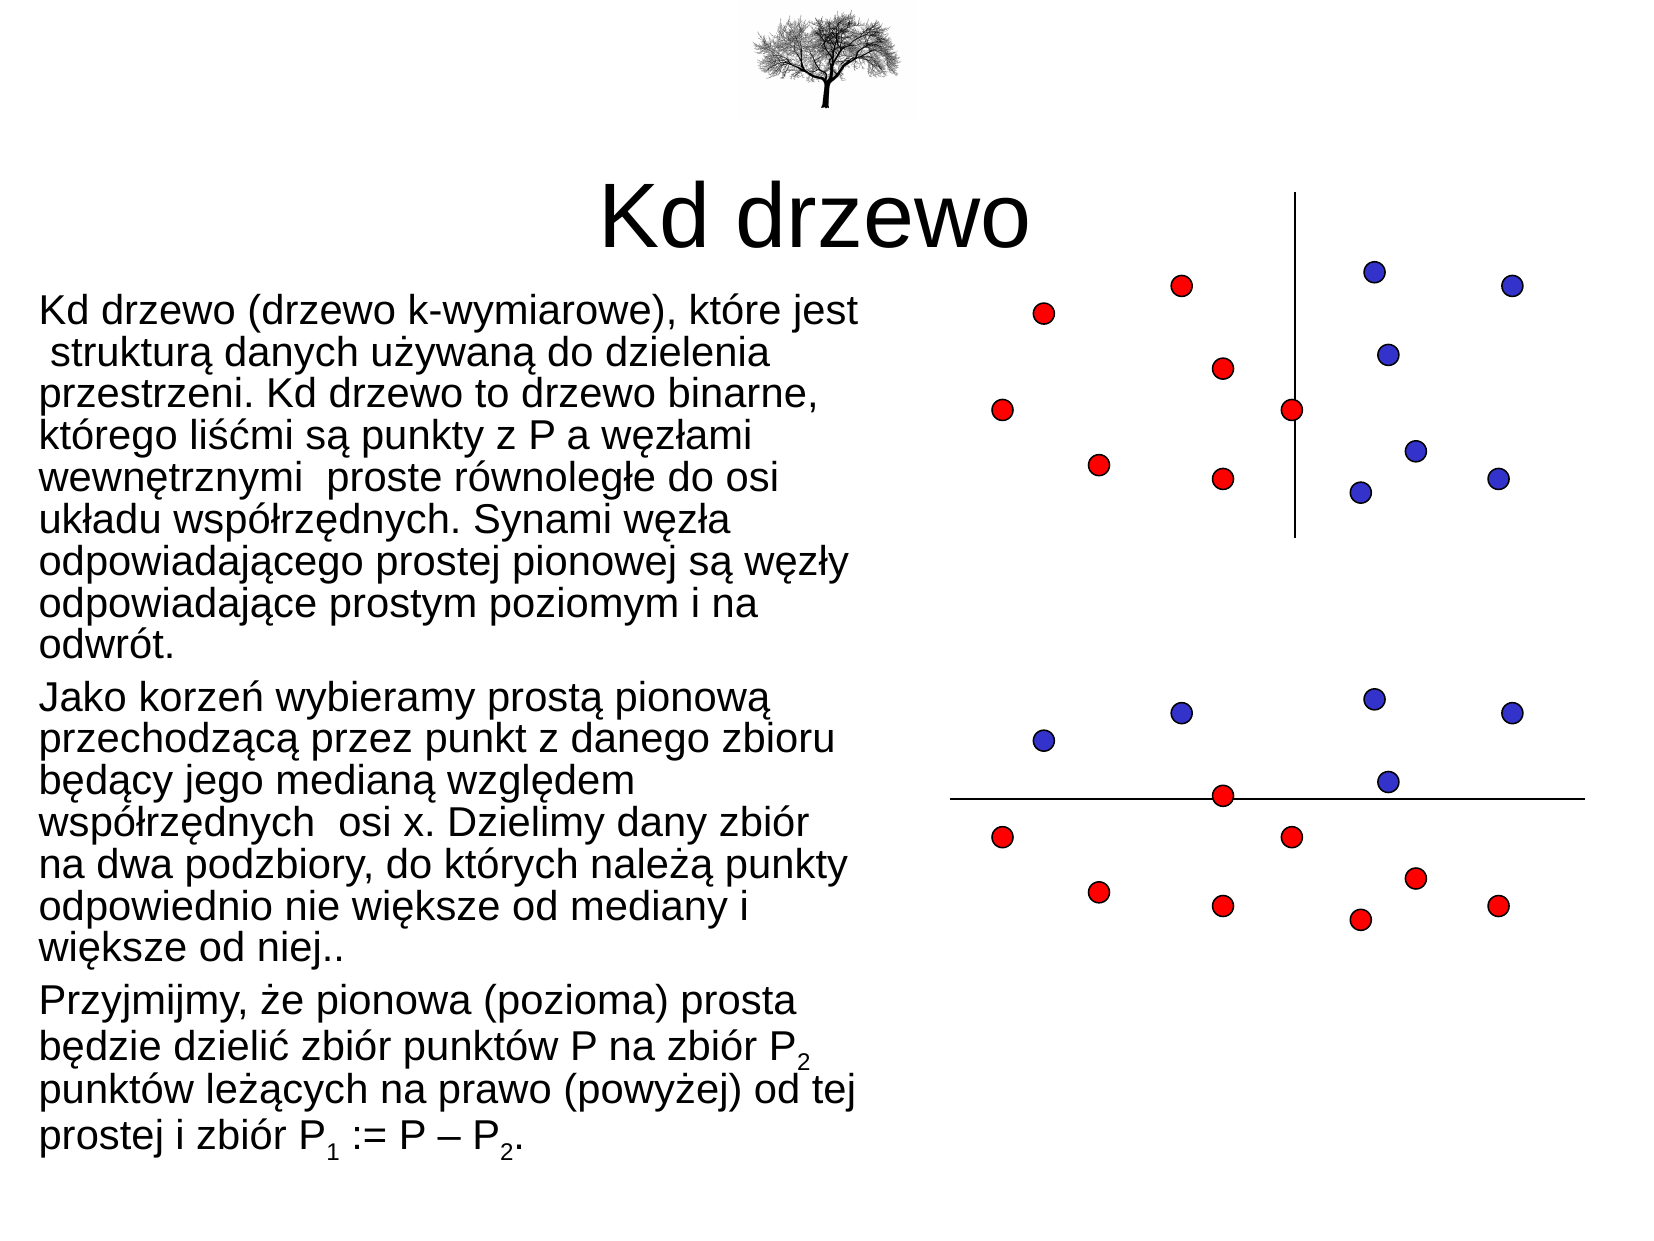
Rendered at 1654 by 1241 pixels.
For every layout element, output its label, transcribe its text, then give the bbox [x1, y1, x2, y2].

text_box [1350, 909, 1372, 931]
text_box [1488, 895, 1510, 917]
title Kd drzewo [70, 111, 1560, 319]
text_box [1088, 881, 1110, 903]
text_box [1281, 826, 1303, 848]
text_box [1405, 440, 1427, 462]
picture [738, 0, 916, 111]
text_box [1034, 319, 1053, 325]
text_box [1212, 358, 1234, 380]
text_box [1501, 702, 1523, 724]
text_box [1405, 867, 1427, 890]
text_box [992, 399, 1014, 421]
text_box [1171, 702, 1193, 724]
text_box [1212, 785, 1234, 807]
text_box [1033, 730, 1055, 752]
text_box [1377, 344, 1399, 366]
text_box [1488, 468, 1510, 490]
text_box [992, 826, 1014, 848]
text_box [1364, 688, 1386, 710]
text_box [1088, 454, 1110, 476]
text_box [1212, 895, 1234, 917]
list Kd drzewo (drzewo k-wymiarowe), które jest strukturą danych używaną do dzielenia przestrzeni. Kd drzewo to drzewo binarne, którego liśćmi są punkty z P a węzłami wewnętrznymi proste równoległe do osi układu współrzędnych. Synami węzła odpowiadającego prostej pionowej są węzły odpowiadające prostym poziomym i na odwrót. Jako korzeń wybieramy prostą pionową przechodzącą przez punkt z danego zbioru będący jego medianą względem współrzędnych osi x. Dzielimy dany zbiór na dwa podzbiory, do których należą punkty odpowiednio nie większe od mediany i większe od niej.. Przyjmijmy, że pionowa (pozioma) prosta będzie dzielić zbiór punktów P na zbiór P2 punktów leżących na prawo (powyżej) od tej prostej i zbiór P1 := P – P2. [23, 283, 878, 1241]
text_box [1377, 771, 1399, 793]
text_box [1212, 468, 1234, 490]
text_box [1281, 399, 1303, 421]
text_box [1350, 482, 1372, 504]
